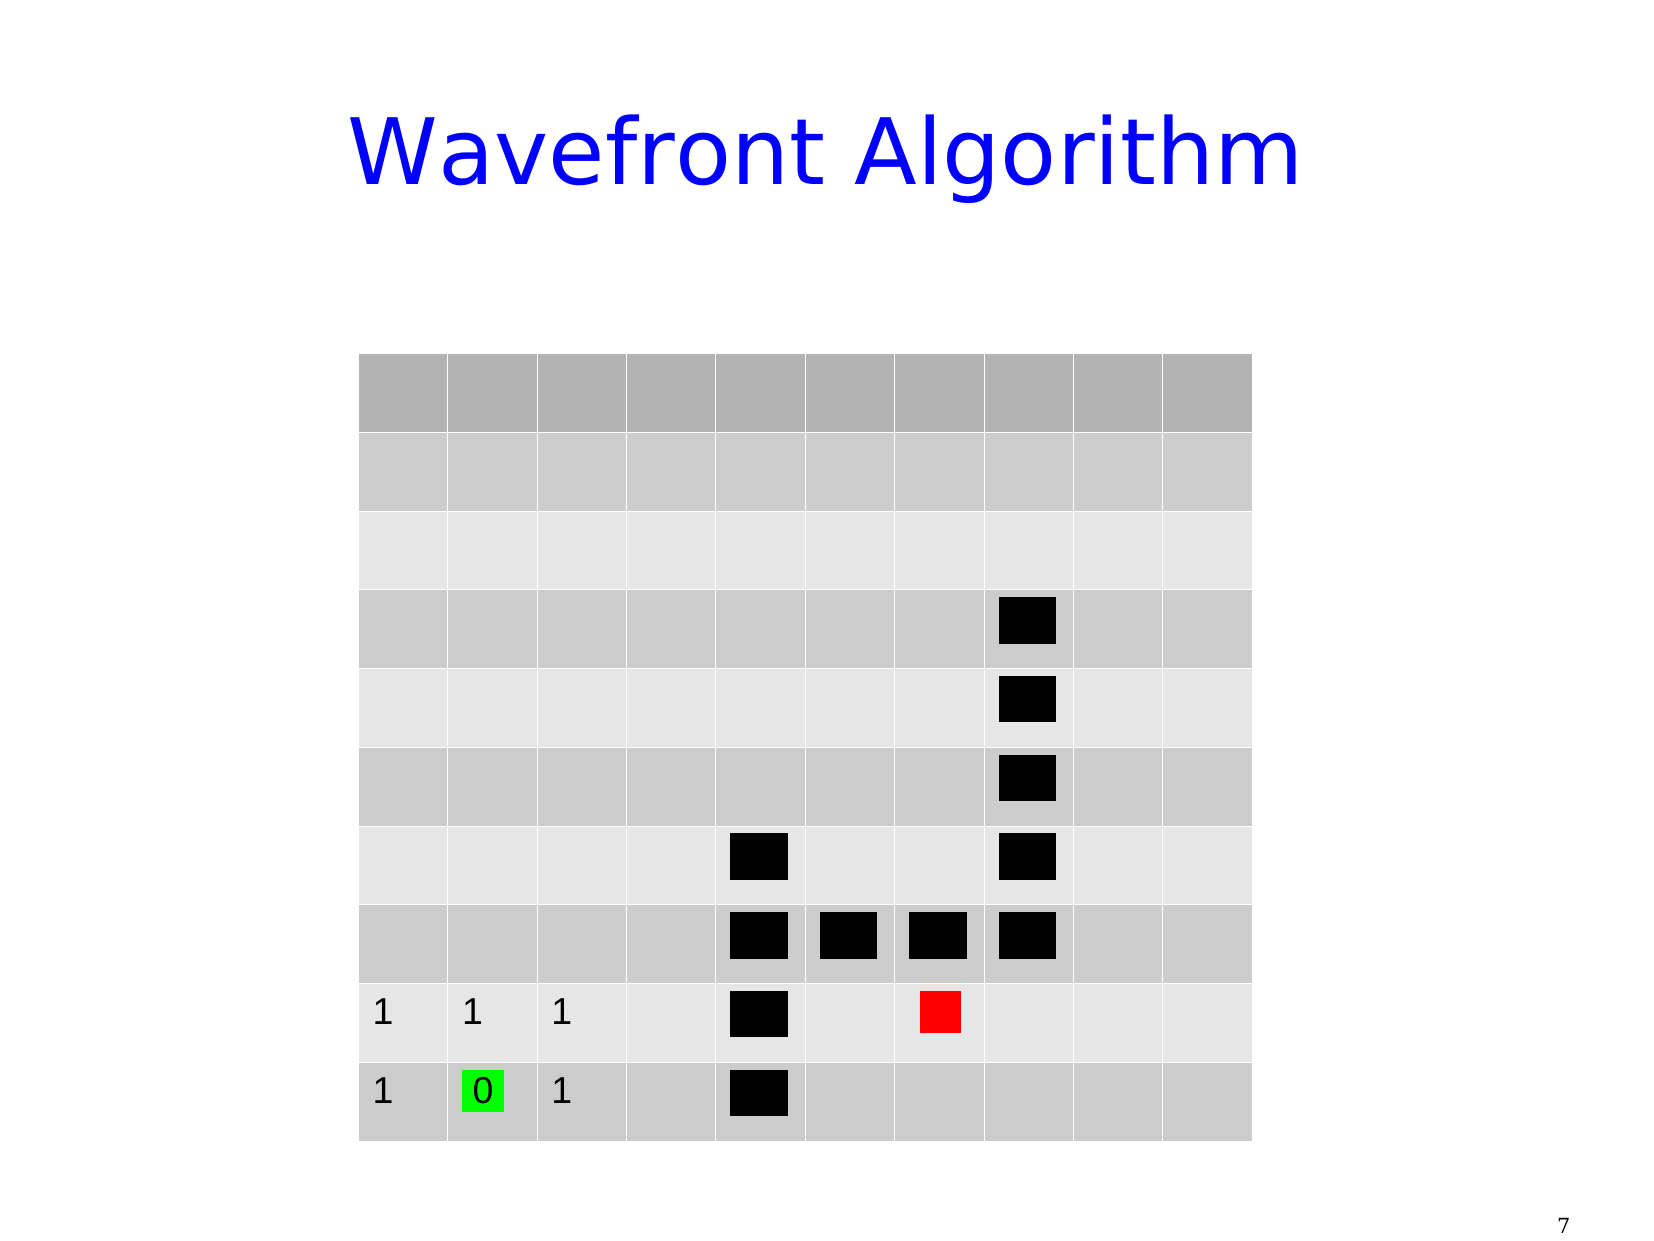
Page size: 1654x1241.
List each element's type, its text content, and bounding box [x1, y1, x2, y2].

table_cell 1 [538, 984, 626, 1062]
table_cell [538, 590, 626, 668]
table_cell [627, 590, 715, 668]
table_cell [985, 669, 1073, 747]
table_cell 1 [359, 1063, 447, 1141]
table_cell [985, 590, 1073, 668]
table_cell 0 [448, 1063, 537, 1141]
table_cell [627, 827, 715, 904]
table_cell [1074, 827, 1162, 904]
table_cell [627, 748, 715, 826]
table_cell [895, 905, 984, 983]
title Wavefront Algorithm [82, 49, 1571, 257]
table_cell [448, 748, 537, 826]
table_cell [716, 590, 805, 668]
table_cell [1163, 669, 1252, 747]
table_cell [806, 827, 894, 904]
table_cell [985, 433, 1073, 511]
table_cell [538, 433, 626, 511]
table_cell [448, 433, 537, 511]
table_cell [359, 433, 447, 511]
table_cell [716, 1063, 805, 1141]
table_header [1074, 354, 1162, 432]
table_cell [895, 590, 984, 668]
table_header [895, 354, 984, 432]
table_cell [627, 984, 715, 1062]
table_cell [716, 905, 805, 983]
table_cell [1074, 512, 1162, 589]
table_cell [716, 827, 805, 904]
table_cell [627, 669, 715, 747]
table_header [985, 354, 1073, 432]
table_cell [806, 590, 894, 668]
table_cell [1074, 433, 1162, 511]
table_cell [985, 748, 1073, 826]
table_cell [448, 590, 537, 668]
table_cell 1 [538, 1063, 626, 1141]
table_cell [895, 512, 984, 589]
table_cell [359, 512, 447, 589]
table_cell [538, 905, 626, 983]
table_cell [448, 827, 537, 904]
table_cell 1 [448, 984, 537, 1062]
table_header [716, 354, 805, 432]
table_cell [895, 748, 984, 826]
table_cell [1074, 590, 1162, 668]
table_cell [448, 512, 537, 589]
table_cell [895, 433, 984, 511]
table_cell [448, 669, 537, 747]
table_cell [1074, 1063, 1162, 1141]
table_cell [806, 433, 894, 511]
table_cell [538, 748, 626, 826]
table_cell [806, 748, 894, 826]
table_cell [716, 669, 805, 747]
table_cell [359, 590, 447, 668]
table_header [806, 354, 894, 432]
table_cell [627, 433, 715, 511]
table_cell [985, 827, 1073, 904]
table_cell [1163, 984, 1252, 1062]
table_cell [716, 433, 805, 511]
table_cell [806, 905, 894, 983]
table_cell [806, 1063, 894, 1141]
table_cell [895, 669, 984, 747]
table_cell [538, 512, 626, 589]
table_header [1163, 354, 1252, 432]
table_cell [359, 827, 447, 904]
table_cell [627, 905, 715, 983]
table_cell [627, 512, 715, 589]
table_cell [1163, 590, 1252, 668]
table_header [627, 354, 715, 432]
table_cell [1163, 748, 1252, 826]
table_cell 1 [359, 984, 447, 1062]
table_cell [716, 748, 805, 826]
table_cell [448, 905, 537, 983]
table_cell [1163, 905, 1252, 983]
table_header [538, 354, 626, 432]
table_cell [806, 669, 894, 747]
table_cell [895, 827, 984, 904]
table_cell [1163, 512, 1252, 589]
table_cell [806, 512, 894, 589]
table_cell [359, 905, 447, 983]
table_cell [985, 1063, 1073, 1141]
table_cell [716, 984, 805, 1062]
table_cell [1074, 669, 1162, 747]
table_header [448, 354, 537, 432]
table_cell [1163, 827, 1252, 904]
table_cell [1074, 905, 1162, 983]
table_cell [1163, 1063, 1252, 1141]
table_cell [1163, 433, 1252, 511]
table_cell [627, 1063, 715, 1141]
table_cell [985, 905, 1073, 983]
table_cell [985, 512, 1073, 589]
table_cell [359, 669, 447, 747]
table_cell [538, 827, 626, 904]
table_cell [359, 748, 447, 826]
table_cell [895, 984, 984, 1062]
table_cell [716, 512, 805, 589]
table_cell [985, 984, 1073, 1062]
table_cell [806, 984, 894, 1062]
table_cell [1074, 748, 1162, 826]
table_cell [1074, 984, 1162, 1062]
table_header [359, 354, 447, 432]
table_cell [538, 669, 626, 747]
table_cell [895, 1063, 984, 1141]
